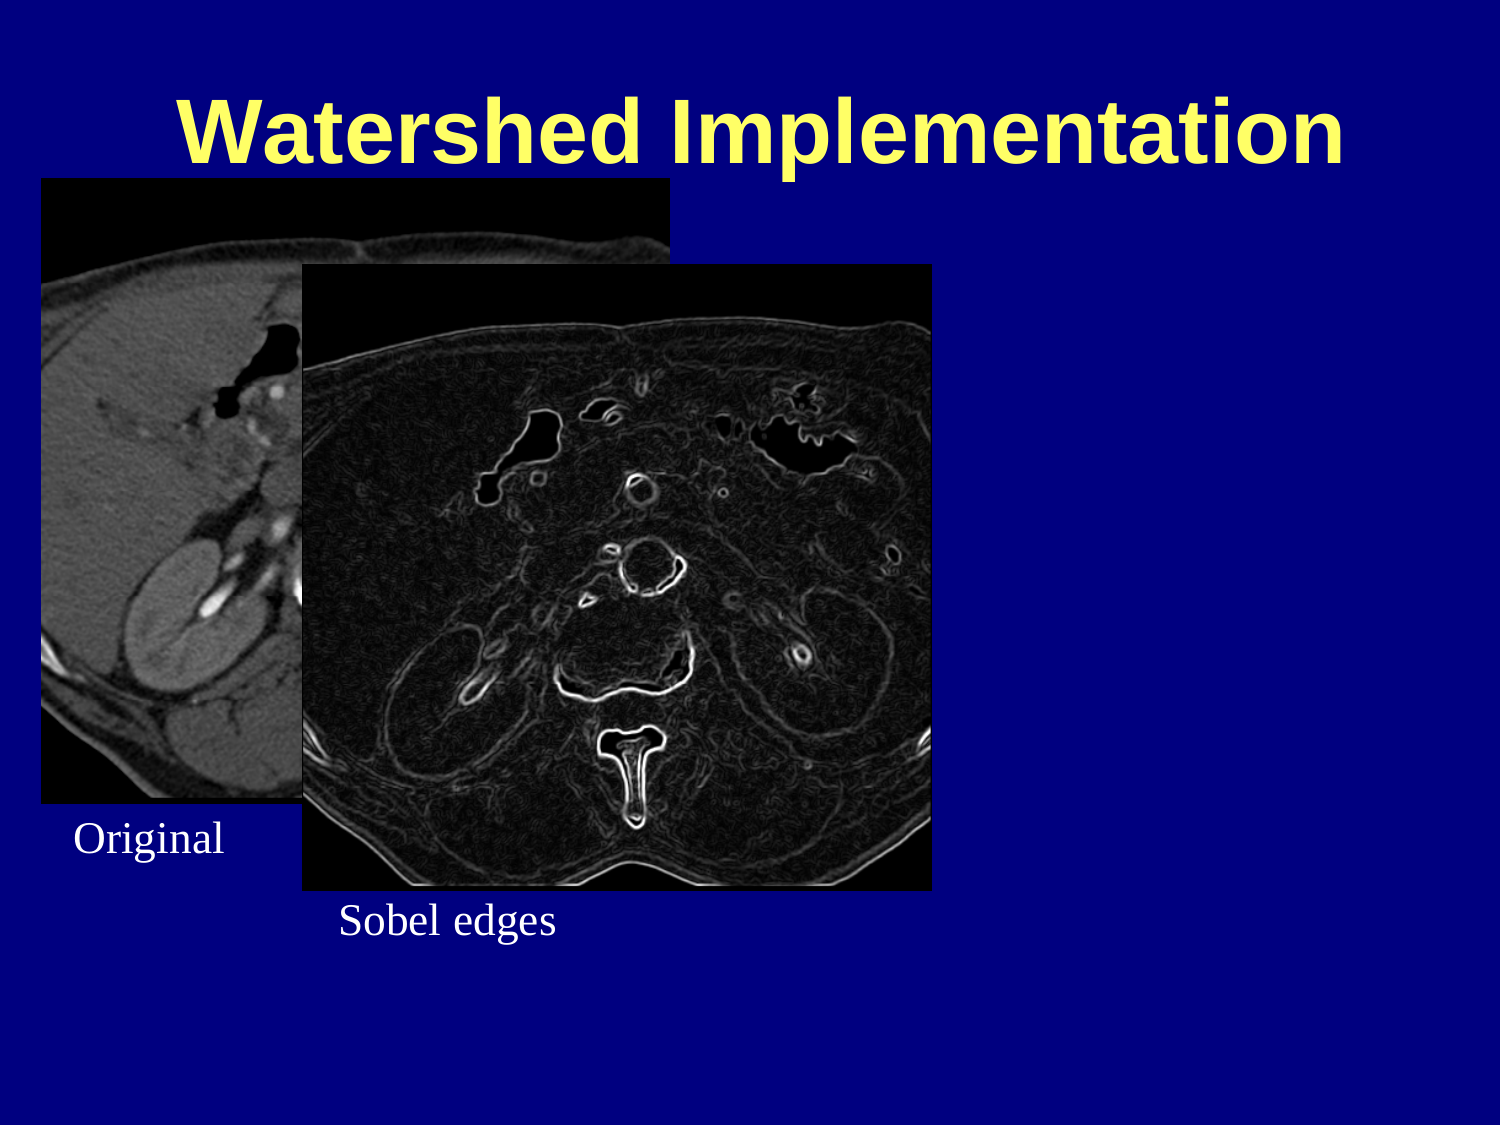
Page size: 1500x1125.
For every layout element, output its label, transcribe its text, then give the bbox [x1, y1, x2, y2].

title Watershed Implementation [106, 34, 1418, 222]
text_box Original [73, 808, 264, 860]
picture [41, 178, 932, 891]
text_box Sobel edges [338, 890, 599, 942]
